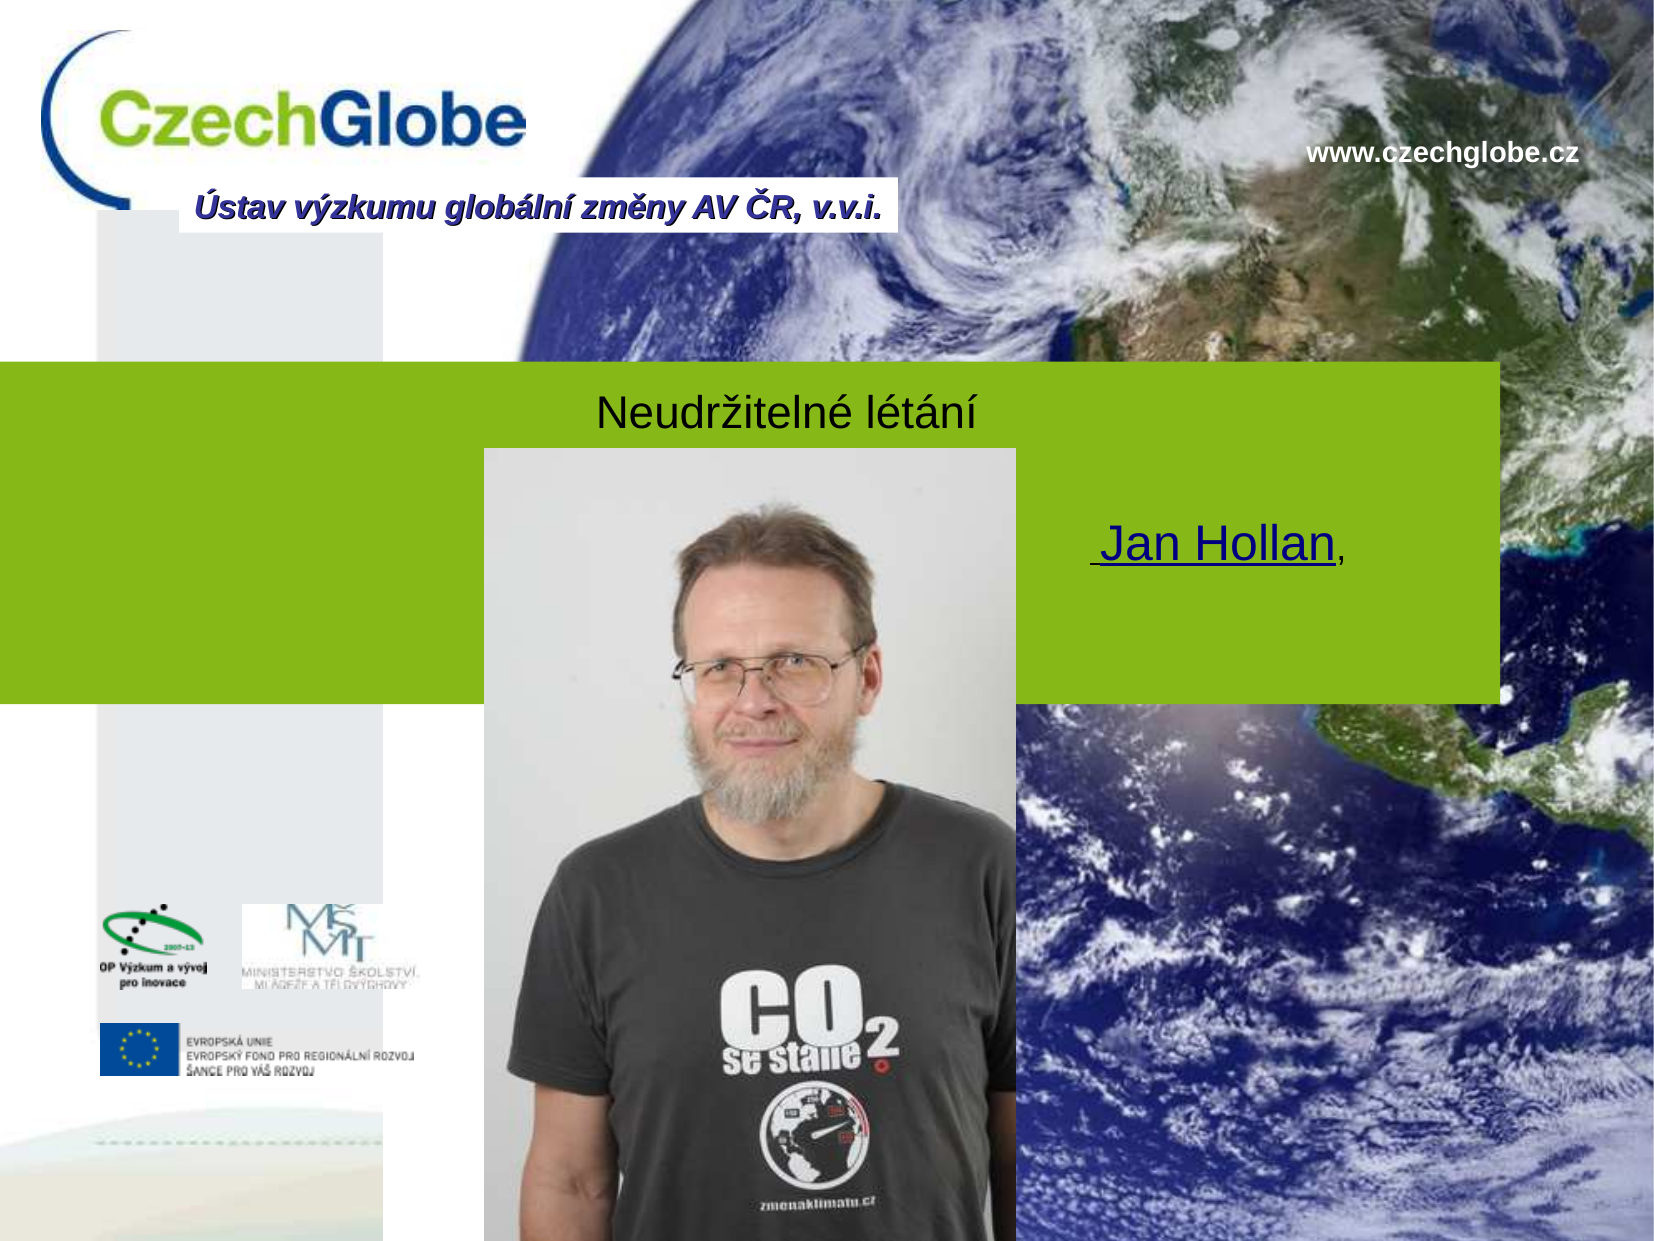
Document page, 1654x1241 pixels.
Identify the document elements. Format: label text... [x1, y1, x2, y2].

text_box www.czechglobe.cz [1071, 125, 1595, 212]
text_box Ústav výzkumu globální změny AV ČR, v.v.i. [179, 177, 898, 233]
text_box Jan Hollan, [944, 507, 1503, 668]
text_box Neudržitelné létání [143, 379, 1431, 497]
picture [0, 0, 1654, 1241]
